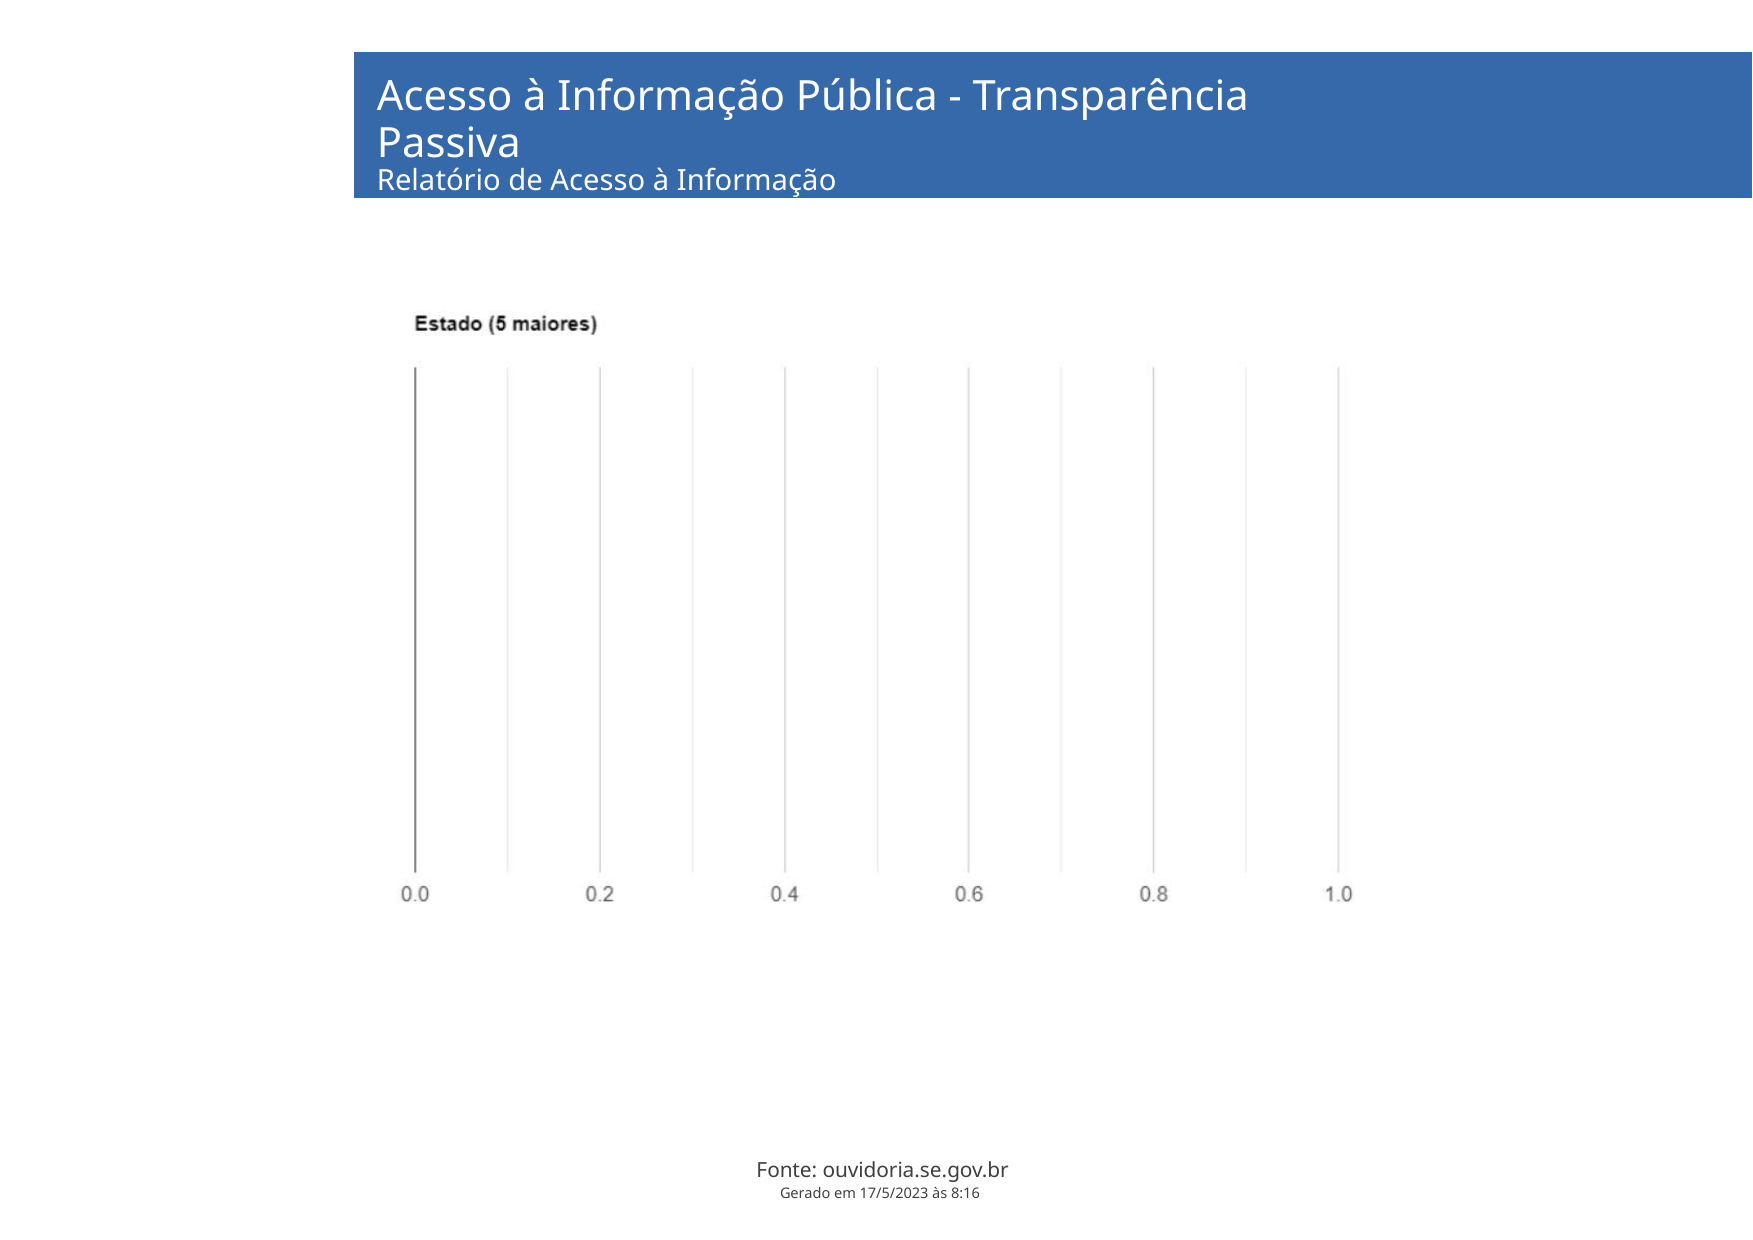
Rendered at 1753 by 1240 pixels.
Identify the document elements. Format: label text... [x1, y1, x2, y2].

text_box [354, 52, 1752, 198]
text_box Acesso à Informação Pública - Transparência Passiva Relatório de Acesso à Informação SETURAbril a Abril de 2023 [376, 72, 1403, 228]
text_box Gerado em 17/5/2023 às 8:16 [780, 1184, 999, 1202]
text_box Fonte: ouvidoria.se.gov.br [756, 1158, 1023, 1182]
text_box [155, 211, 1599, 1028]
